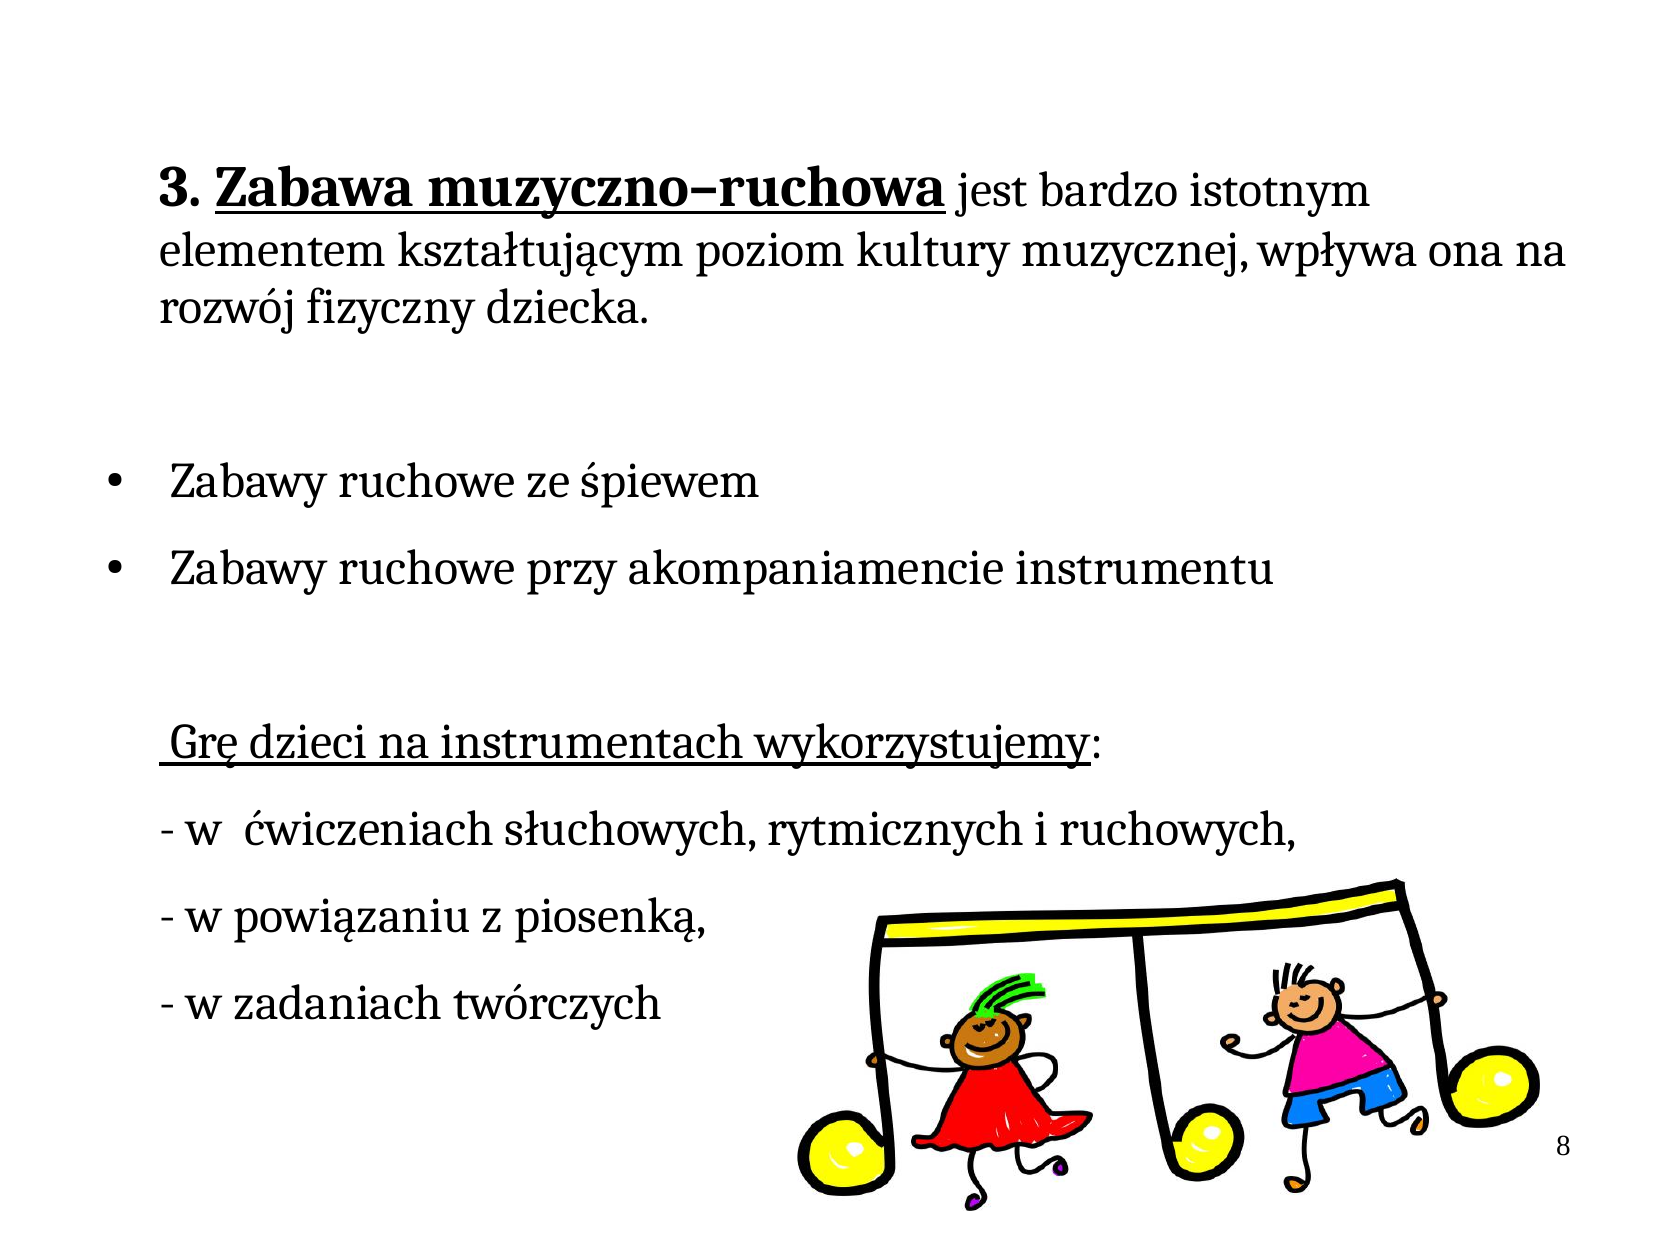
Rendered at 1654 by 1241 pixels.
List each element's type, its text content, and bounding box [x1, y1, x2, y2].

list 3. Zabawa muzyczno–ruchowa jest bardzo istotnym elementem kształtującym poziom kultury muzycznej, wpływa ona na rozwój fizyczny dziecka. Zabawy ruchowe ze śpiewem Zabawy ruchowe przy akompaniamencie instrumentu Grę dzieci na instrumentach wykorzystujemy: - w ćwiczeniach słuchowych, rytmicznych i ruchowych, - w powiązaniu z piosenką, - w zadaniach twórczych [88, 67, 1577, 1133]
picture [797, 878, 1540, 1211]
